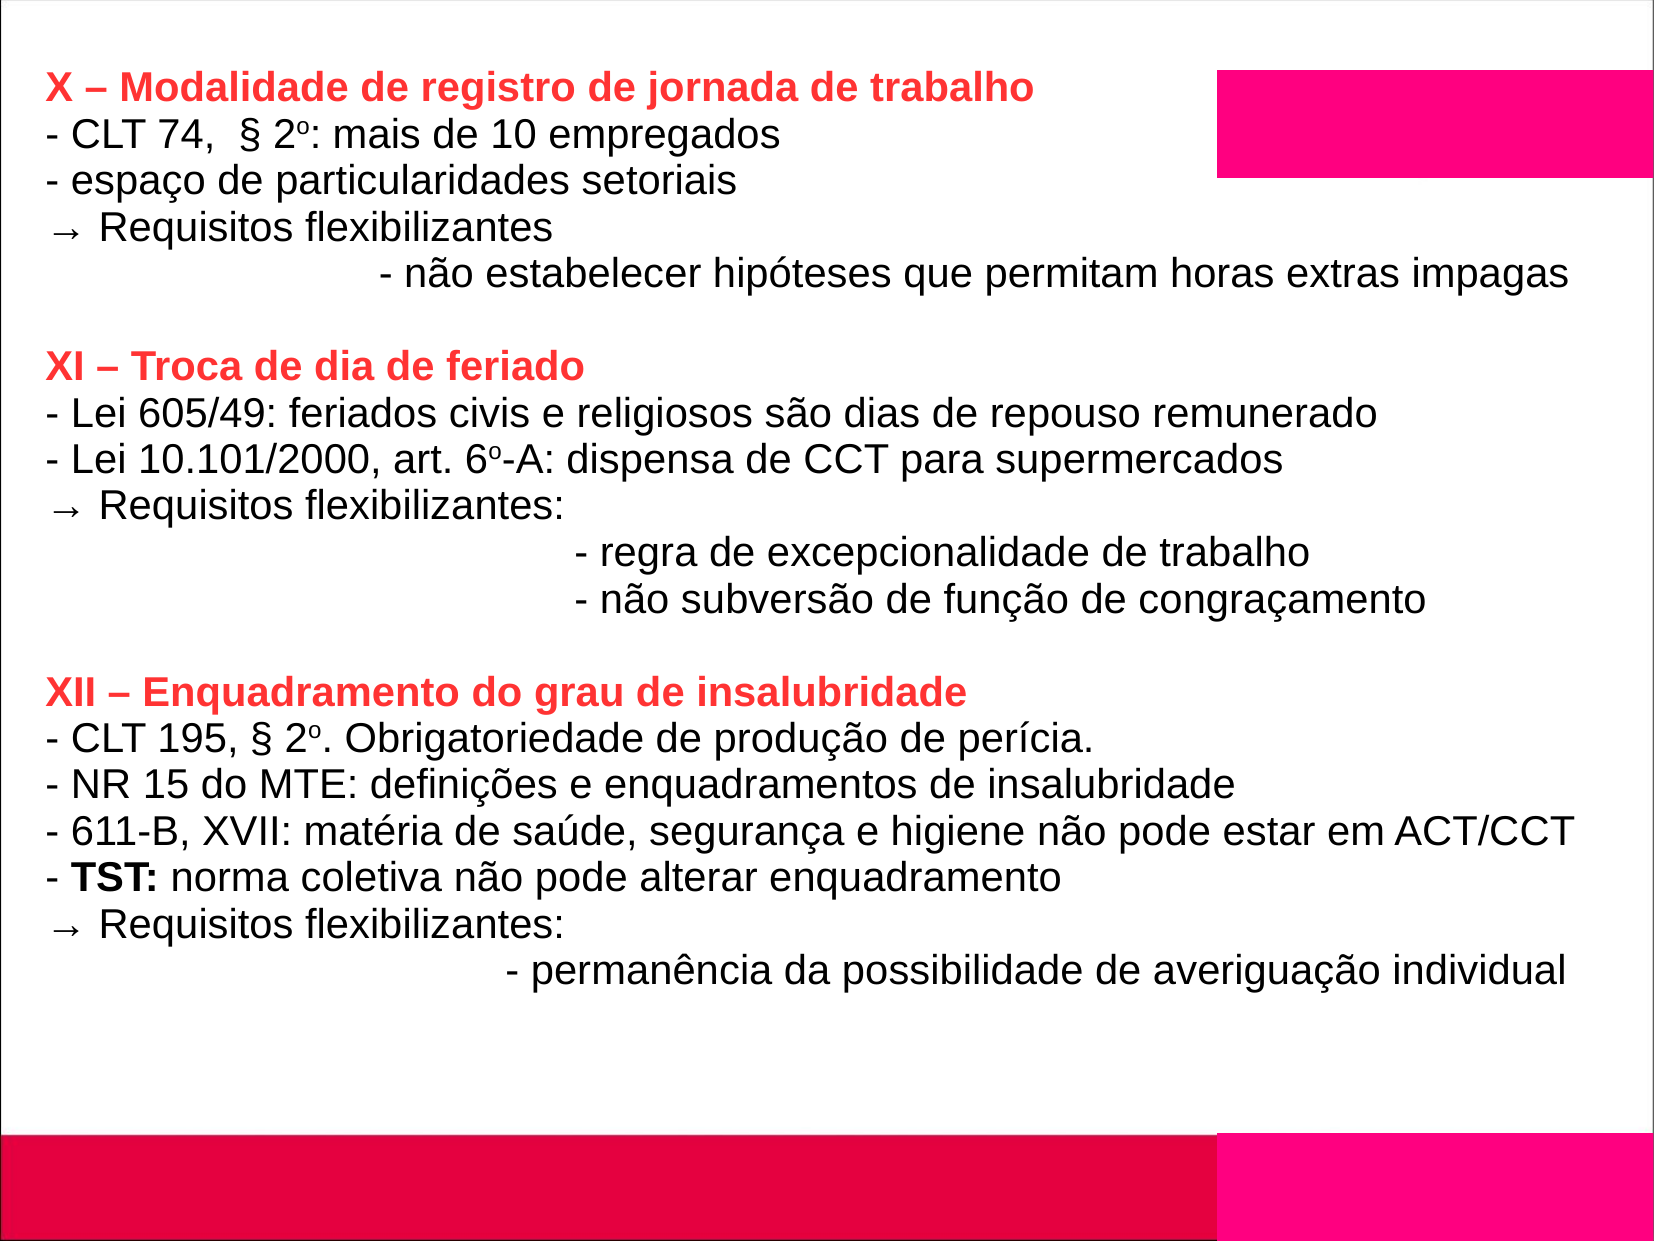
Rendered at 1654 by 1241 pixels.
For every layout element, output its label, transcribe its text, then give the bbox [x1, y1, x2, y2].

text_box X – Modalidade de registro de jornada de trabalho - CLT 74, § 2o: mais de 10 empregados - espaço de particularidades setoriais → Requisitos flexibilizantes - não estabelecer hipóteses que permitam horas extras impagas XI – Troca de dia de feriado - Lei 605/49: feriados civis e religiosos são dias de repouso remunerado - Lei 10.101/2000, art. 6o-A: dispensa de CCT para supermercados → Requisitos flexibilizantes: - regra de excepcionalidade de trabalho - não subversão de função de congraçamento XII – Enquadramento do grau de insalubridade - CLT 195, § 2o. Obrigatoriedade de produção de perícia. - NR 15 do MTE: definições e enquadramentos de insalubridade - 611-B, XVII: matéria de saúde, segurança e higiene não pode estar em ACT/CCT - TST: norma coletiva não pode alterar enquadramento → Requisitos flexibilizantes: - permanência da possibilidade de averiguação individual [30, 56, 1595, 1062]
picture [0, 0, 1654, 1241]
